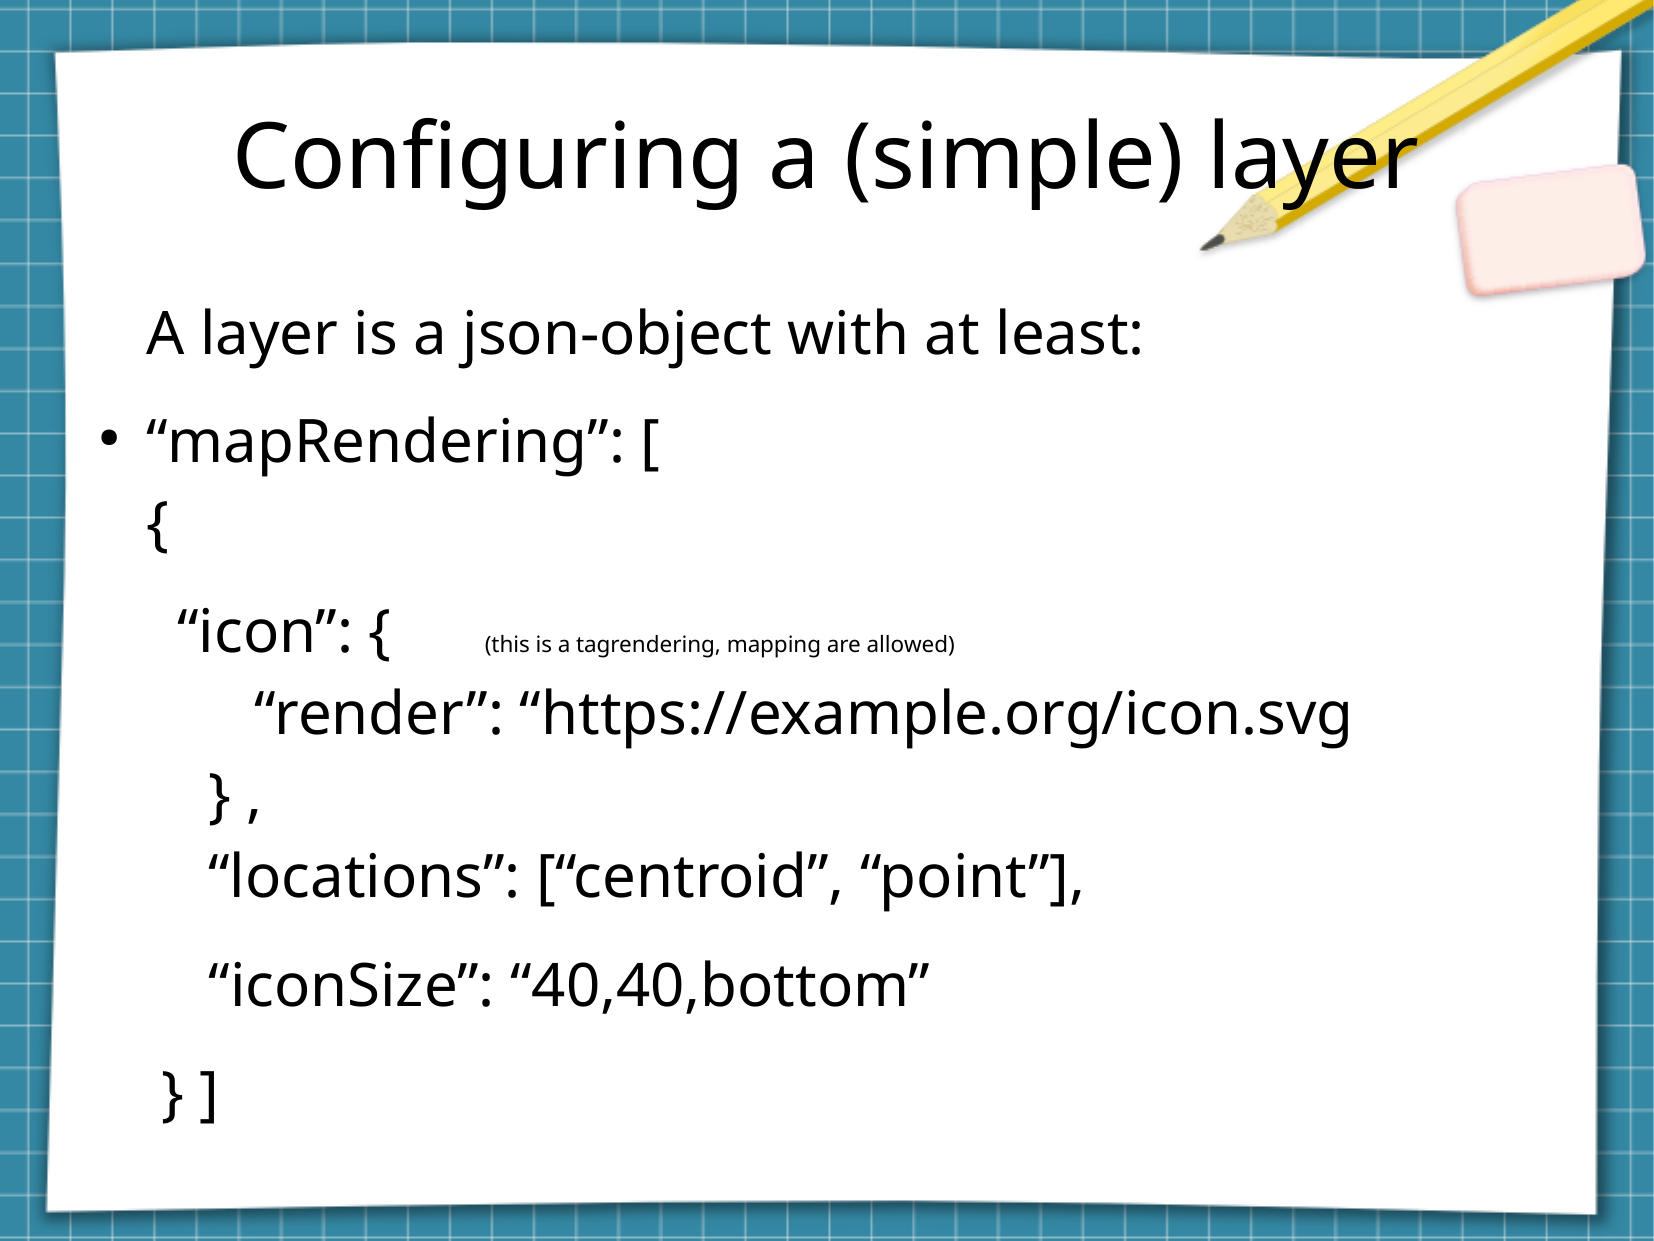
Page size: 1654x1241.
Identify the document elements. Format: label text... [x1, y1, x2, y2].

list A layer is a json-object with at least: “mapRendering”: [ { “icon”: { (this is a tagrendering, mapping are allowed) “render”: “https://example.org/icon.svg } , “locations”: [“centroid”, “point”], “iconSize”: “40,40,bottom” } ] [82, 290, 1571, 1138]
title Configuring a (simple) layer [82, 49, 1571, 257]
picture [0, 0, 1654, 1241]
